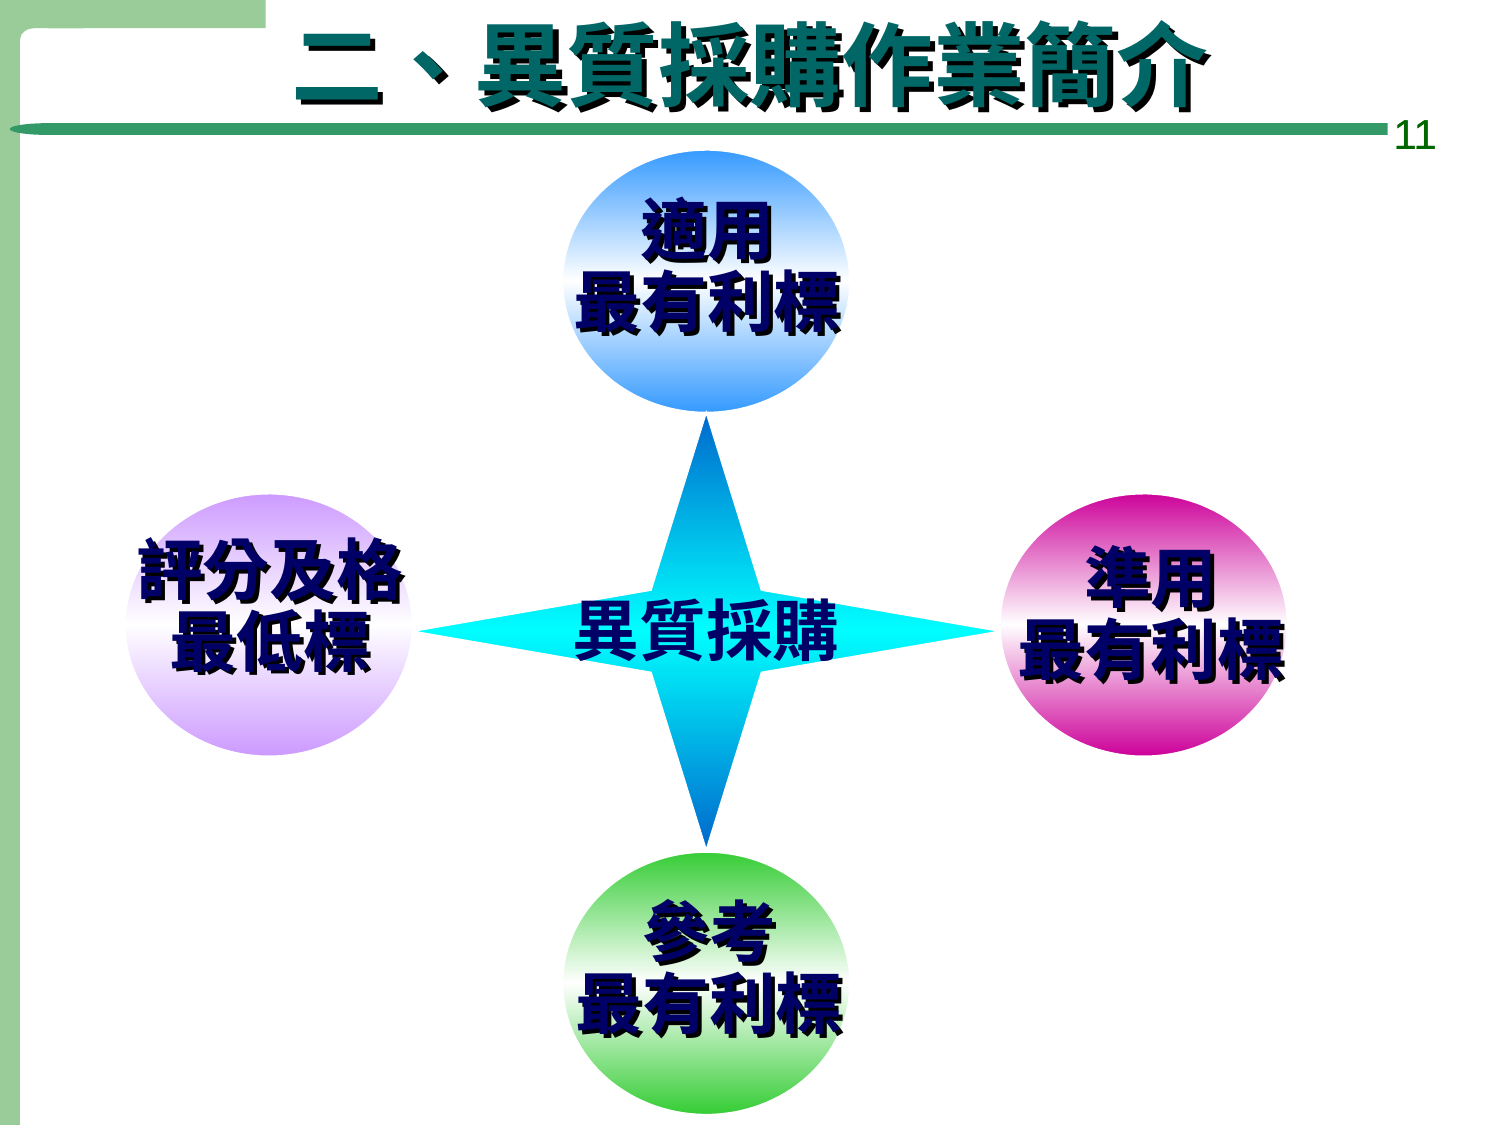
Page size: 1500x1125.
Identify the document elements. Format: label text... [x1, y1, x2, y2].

text_box [170, 493, 367, 529]
text_box 評分及格 最低標 [112, 529, 428, 690]
text_box 異質採購 [525, 581, 888, 677]
title 二、異質採購作業簡介 [0, 0, 1500, 126]
text_box [143, 690, 394, 757]
text_box [1037, 493, 1251, 537]
text_box [1378, 90, 1491, 166]
text_box [604, 852, 809, 891]
text_box 準用 最有利標 [993, 537, 1309, 697]
text_box 參考 最有利標 [552, 891, 867, 1051]
text_box [428, 611, 525, 651]
text_box [604, 149, 809, 189]
text_box [652, 677, 761, 850]
text_box [583, 1051, 830, 1115]
text_box [888, 611, 993, 651]
text_box 適用 最有利標 [549, 189, 865, 349]
text_box [1023, 697, 1264, 757]
text_box [583, 349, 830, 581]
